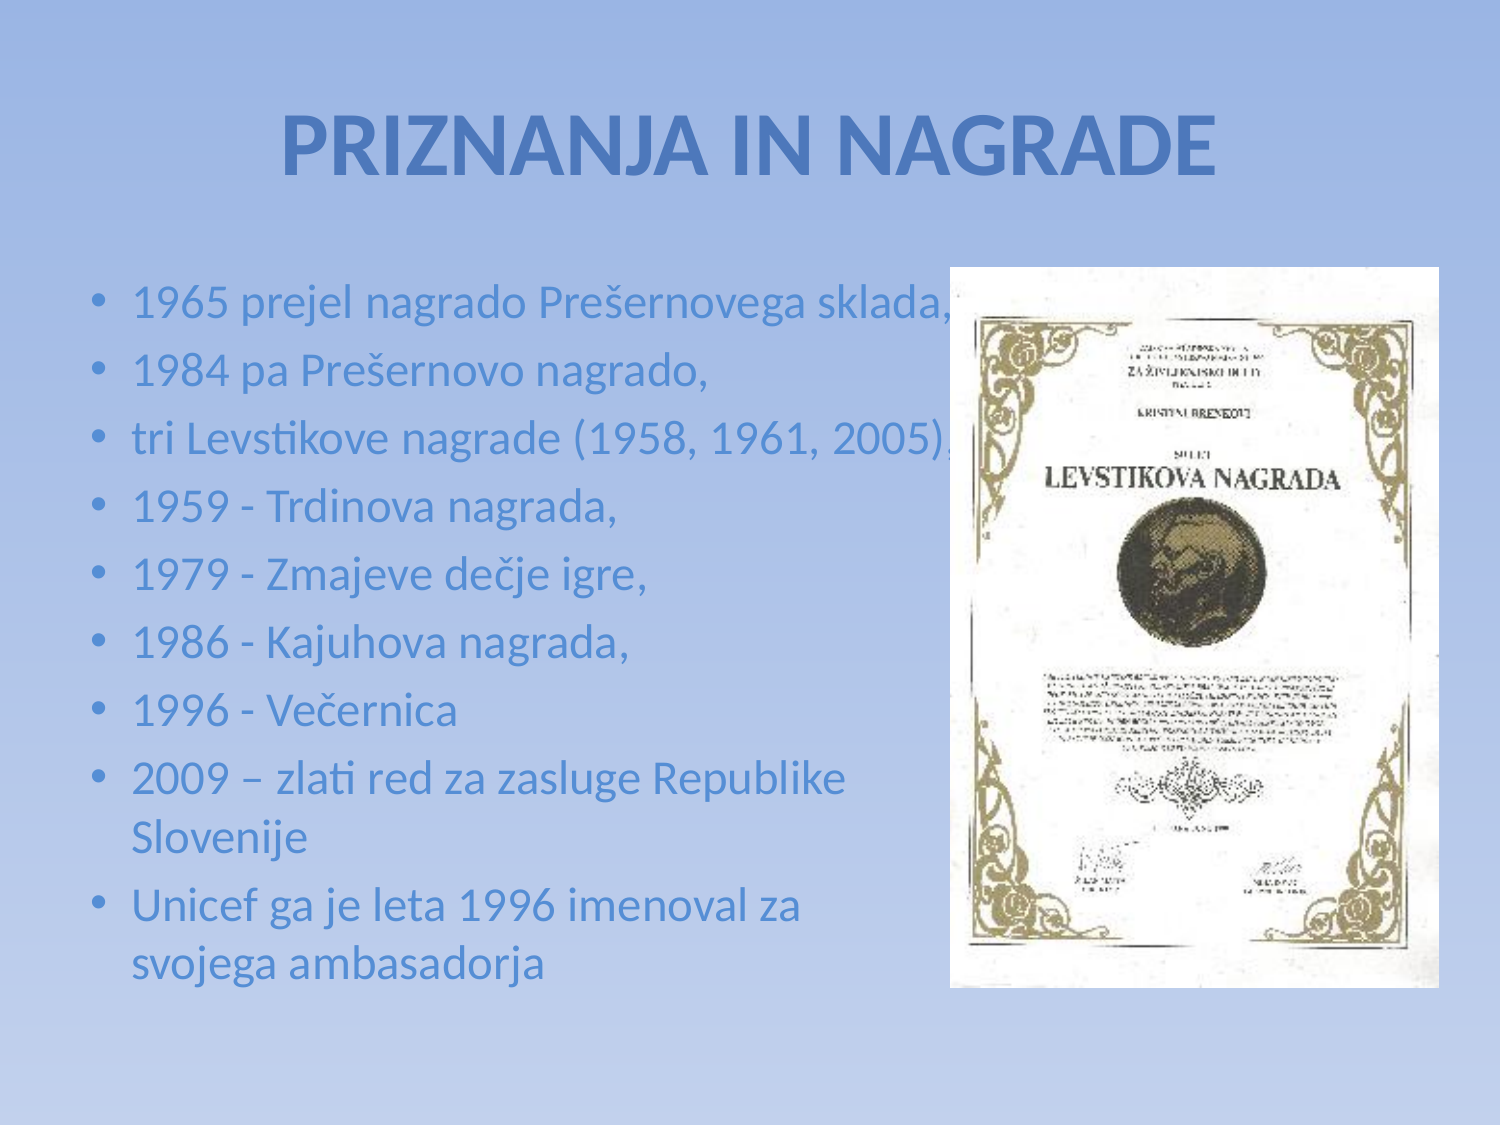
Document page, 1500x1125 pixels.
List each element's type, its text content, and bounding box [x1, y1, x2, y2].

title Priznanja in nagrade [75, 45, 1425, 233]
list 1965 prejel nagrado Prešernovega sklada, 1984 pa Prešernovo nagrado, tri Levstikove nagrade (1958, 1961, 2005), 1959 - Trdinova nagrada, 1979 - Zmajeve dečje igre, 1986 - Kajuhova nagrada, 1996 - Večernica 2009 – zlati red za zasluge Republike Slovenije Unicef ga je leta 1996 imenoval za svojega ambasadorja [75, 262, 975, 1035]
picture [950, 267, 1439, 988]
